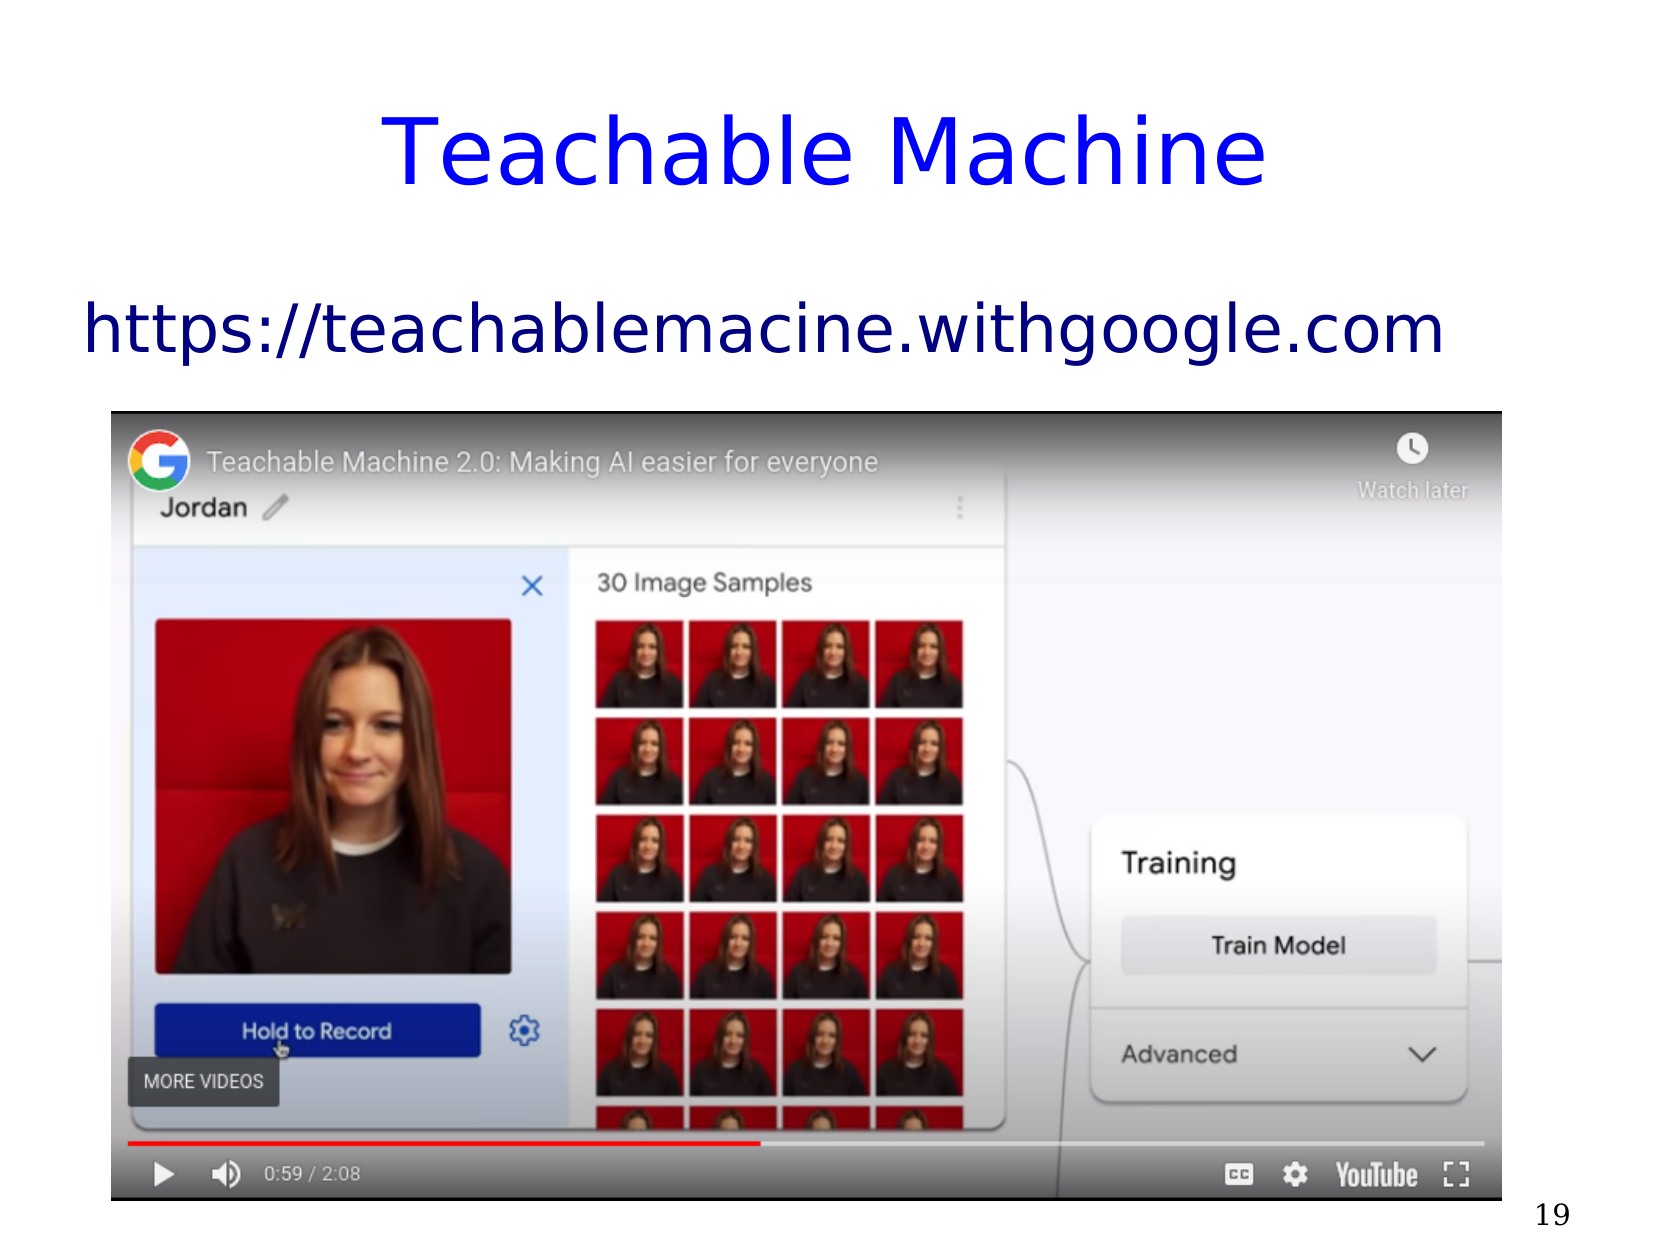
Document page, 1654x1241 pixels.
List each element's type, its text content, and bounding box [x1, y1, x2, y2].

list https://teachablemacine.withgoogle.com [82, 290, 1571, 1109]
title Teachable Machine [82, 49, 1571, 257]
picture [111, 411, 1502, 1201]
